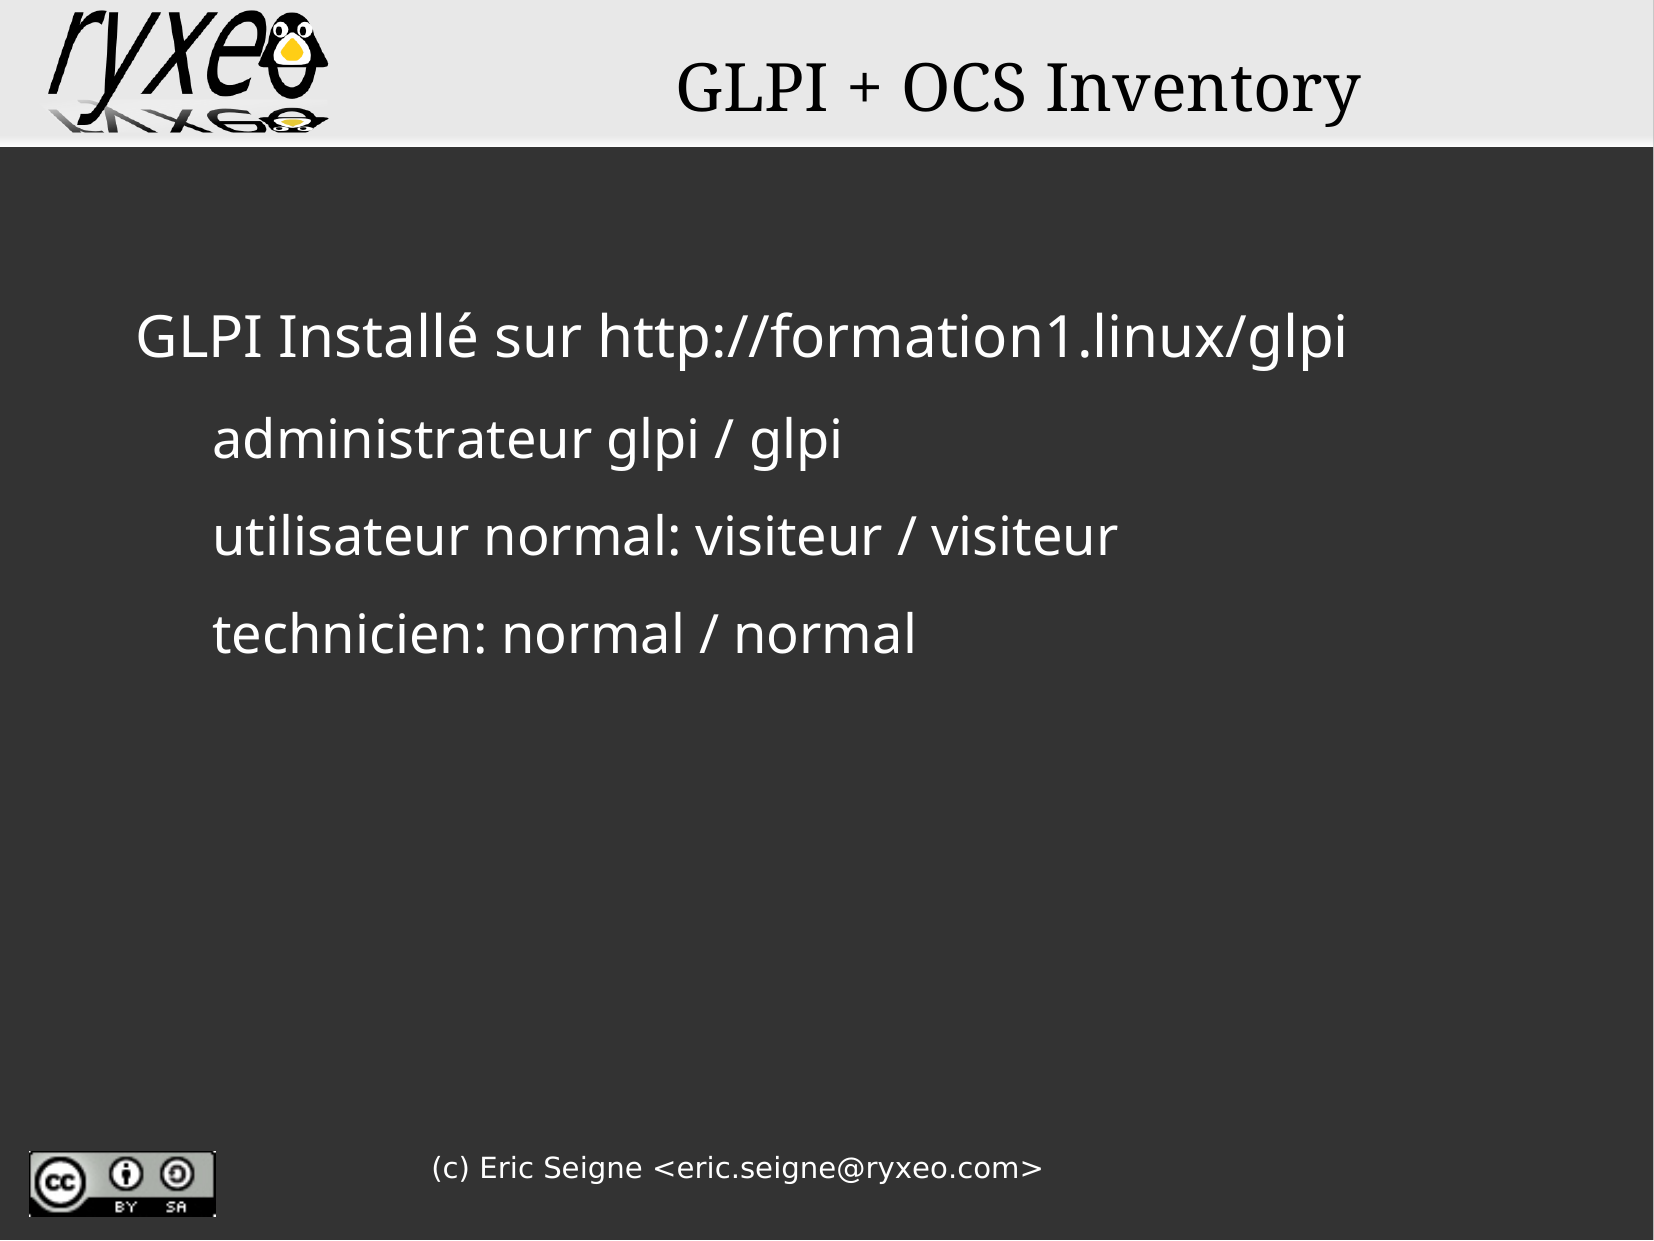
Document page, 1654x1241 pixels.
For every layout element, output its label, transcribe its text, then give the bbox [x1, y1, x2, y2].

picture [0, 0, 1654, 147]
list GLPI Installé sur http://formation1.linux/glpi administrateur glpi / glpi utilisateur normal: visiteur / visiteur technicien: normal / normal [118, 295, 1522, 1117]
picture [29, 1151, 216, 1217]
title GLPI + OCS Inventory [442, 29, 1595, 142]
